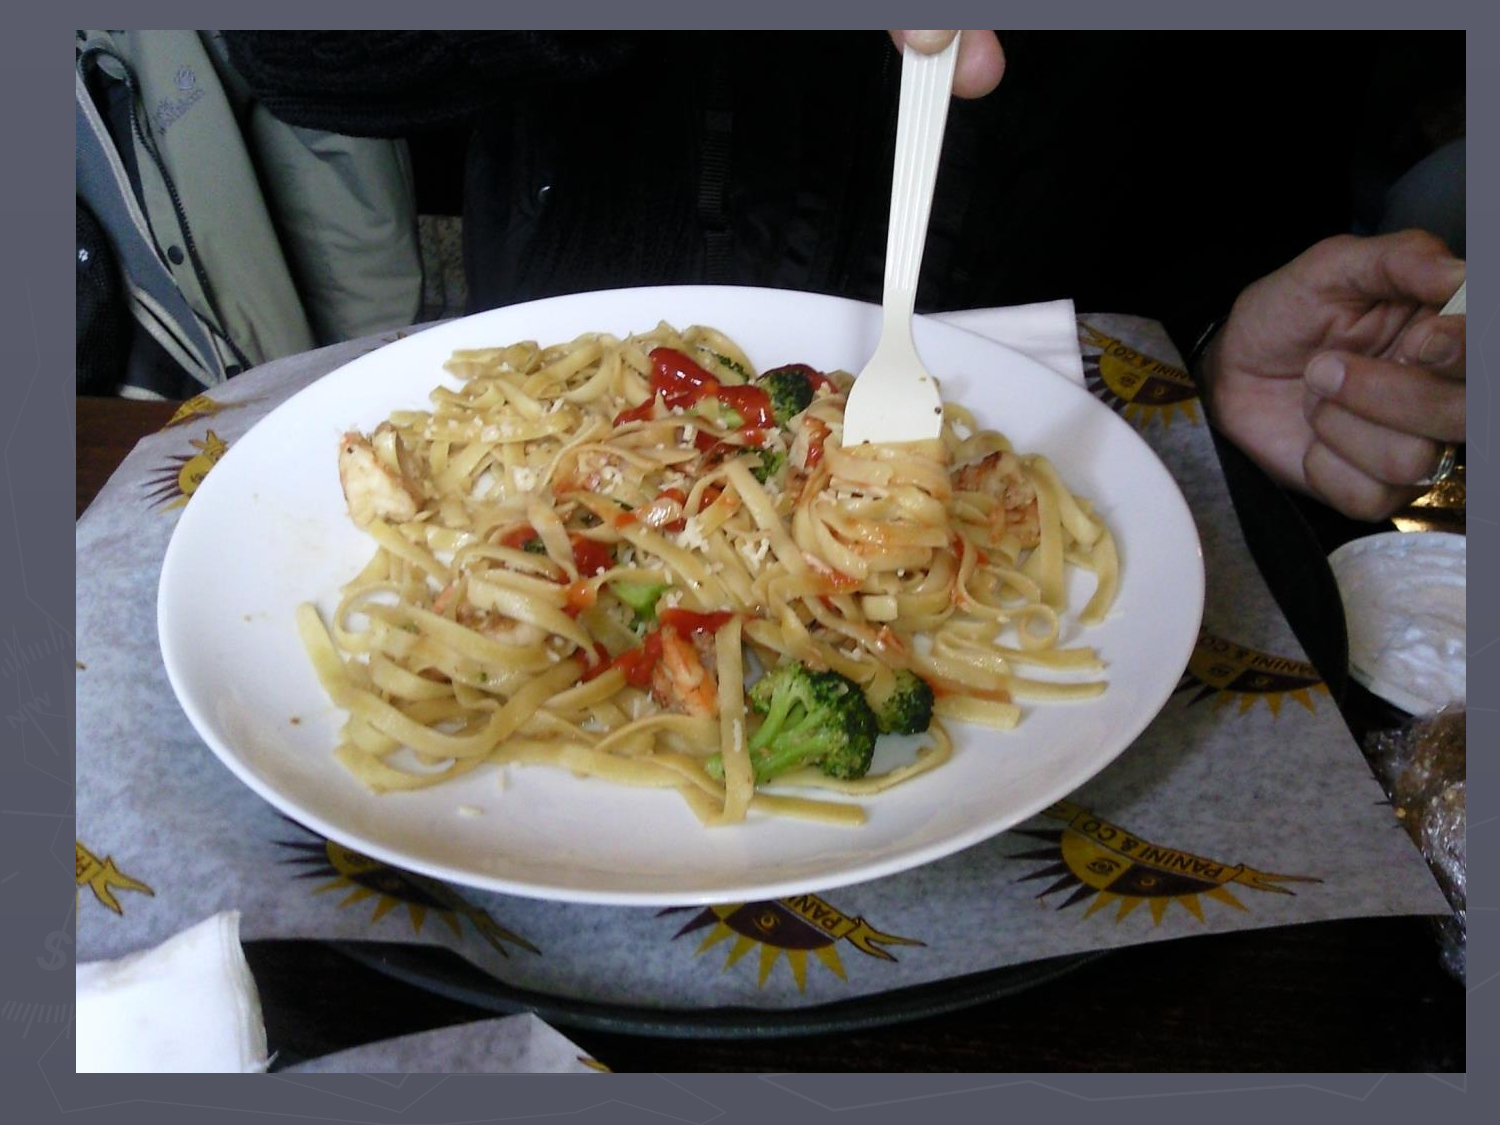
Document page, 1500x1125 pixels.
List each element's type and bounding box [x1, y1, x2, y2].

picture [76, 31, 1466, 1073]
